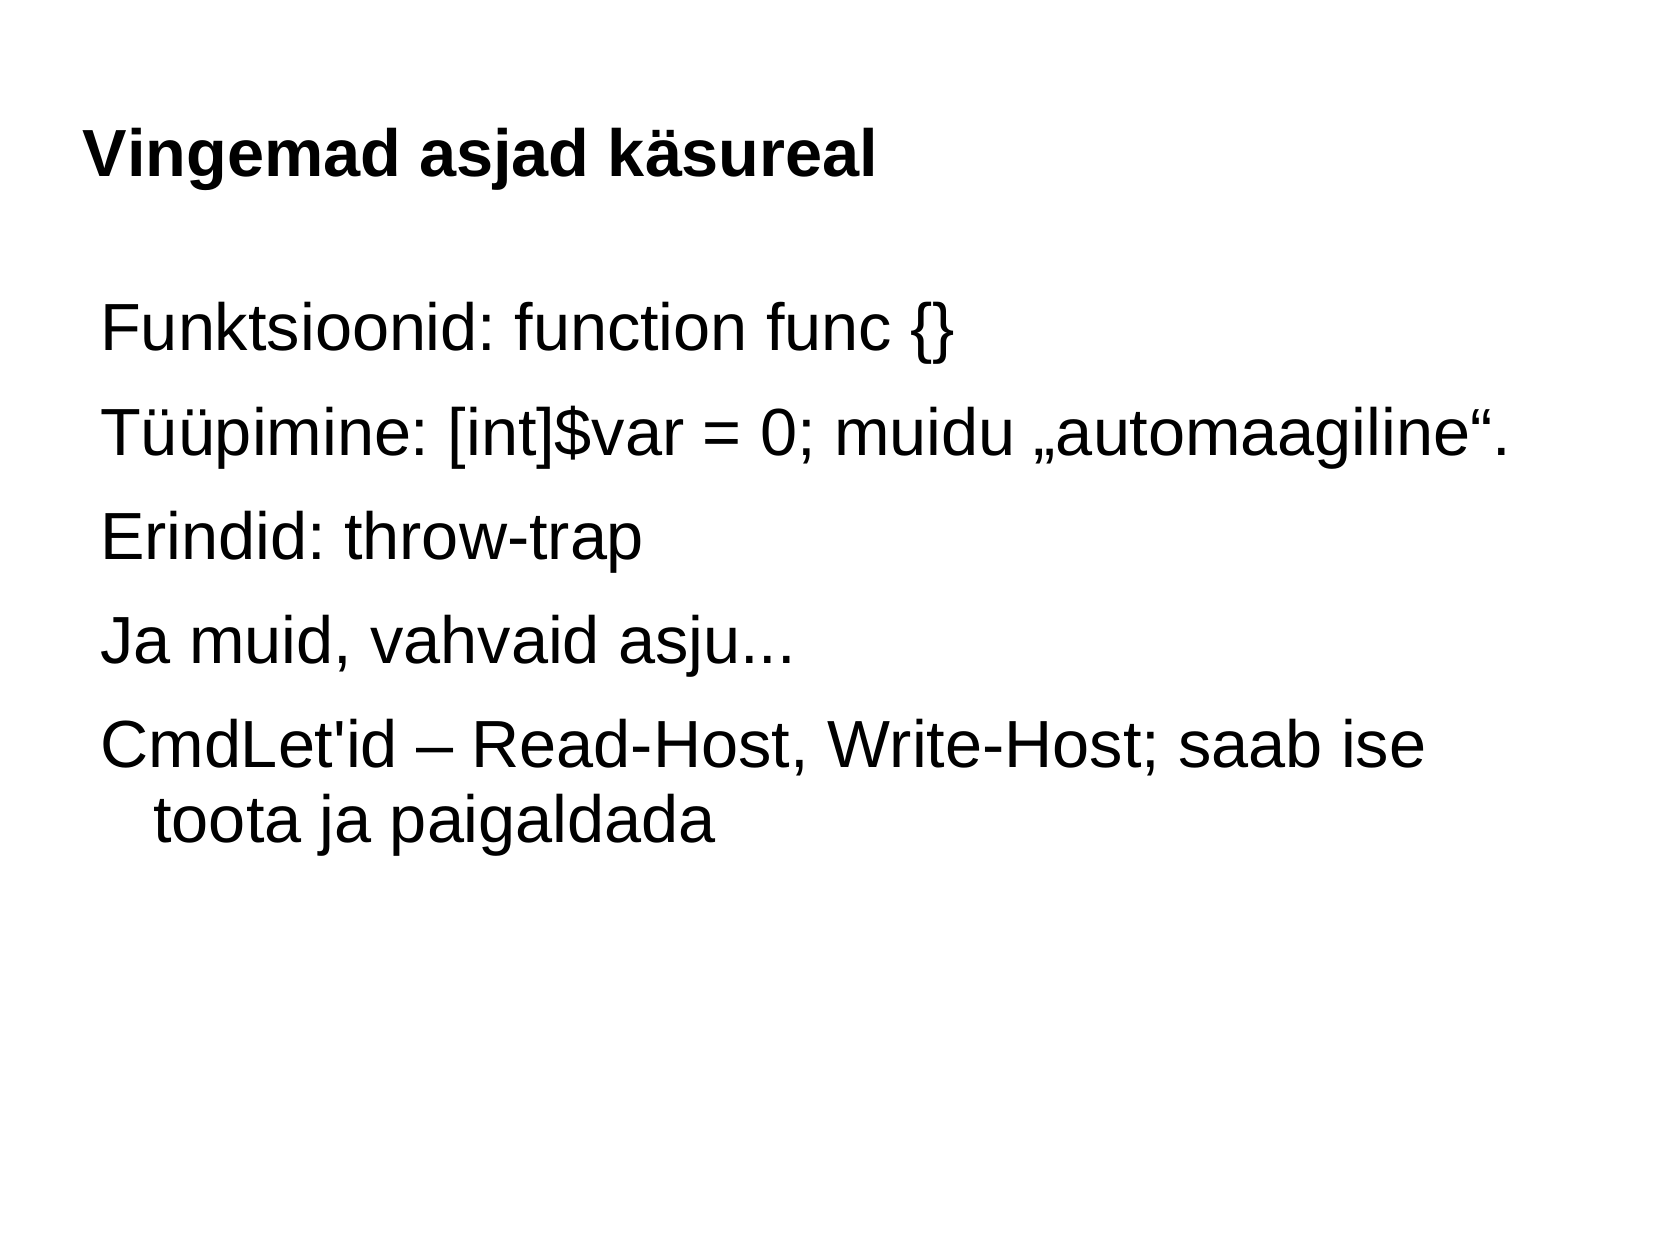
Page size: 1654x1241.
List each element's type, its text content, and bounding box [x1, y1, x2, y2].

title Vingemad asjad käsureal [82, 49, 1571, 257]
list Funktsioonid: function func {} Tüüpimine: [int]$var = 0; muidu „automaagiline“. Erindid: throw-trap Ja muid, vahvaid asju... CmdLet'id – Read-Host, Write-Host; saab ise toota ja paigaldada [82, 290, 1571, 1109]
